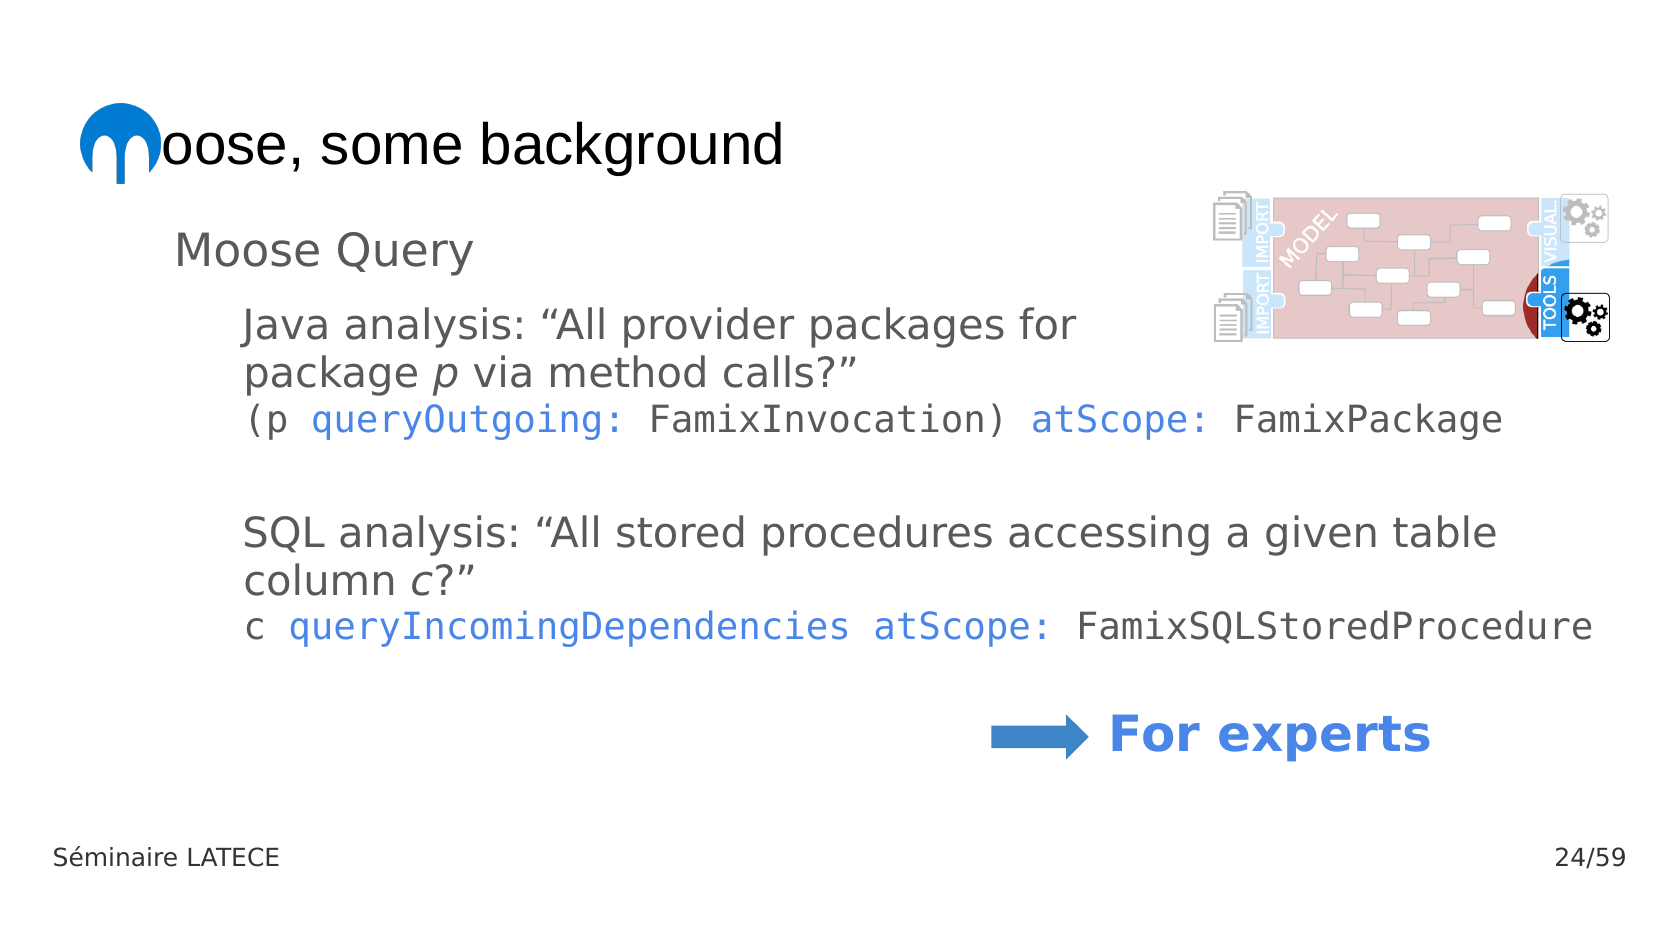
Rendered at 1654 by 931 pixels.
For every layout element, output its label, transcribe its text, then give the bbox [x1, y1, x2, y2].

text_box For experts [1018, 677, 1604, 797]
picture [80, 103, 161, 184]
text_box [991, 714, 1089, 760]
title oose, some background [80, 97, 1479, 192]
picture [1208, 191, 1610, 342]
list Moose Query Java analysis: “All provider packages for package p via method calls?” (p queryOutgoing: FamixInvocation) atScope: FamixPackage SQL analysis: “All stored procedures accessing a given table column c?” c queryIncomingDependencies atScope: FamixSQLStoredProcedure [157, 223, 1613, 797]
